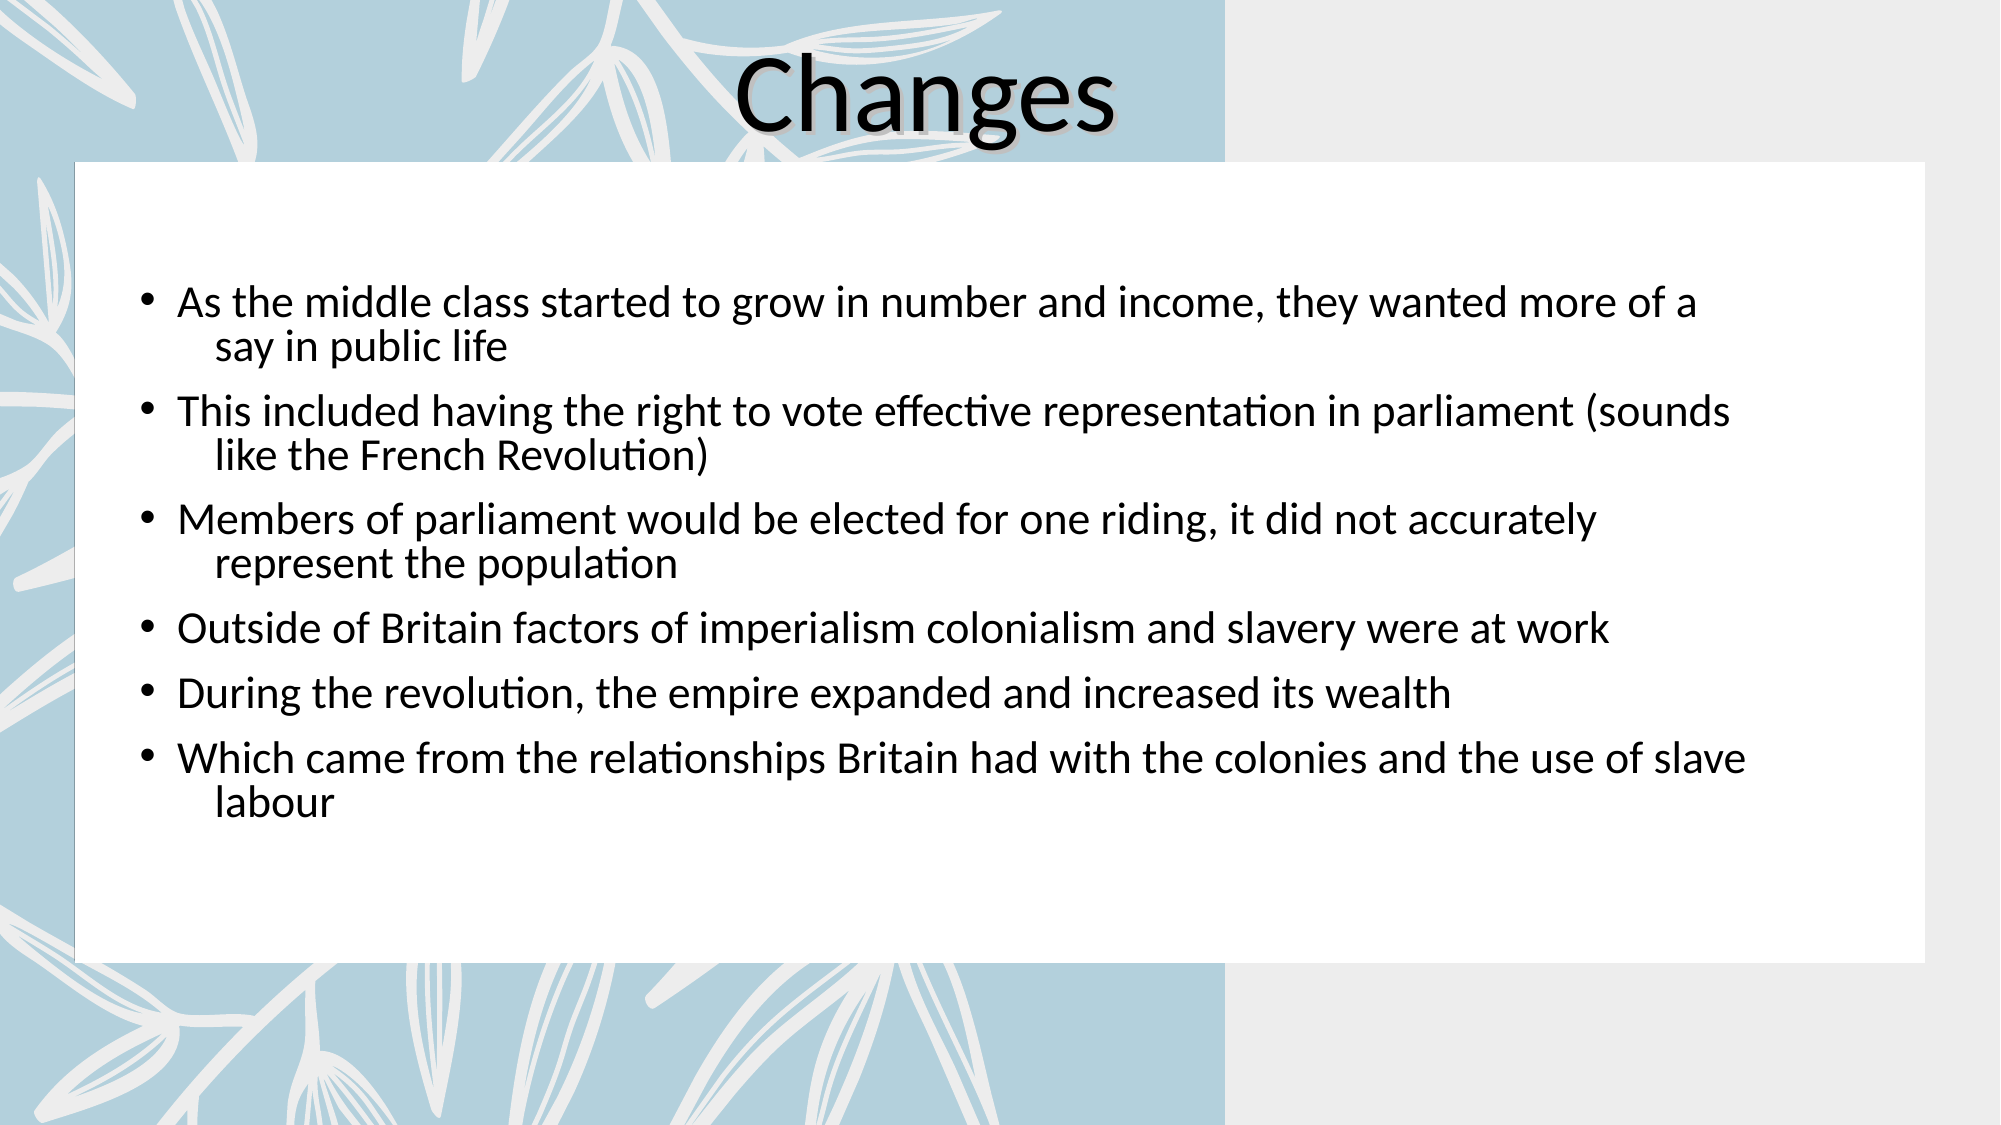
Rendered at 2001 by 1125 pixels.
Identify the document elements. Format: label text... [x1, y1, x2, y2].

text_box [0, 0, 2000, 1125]
text_box Changes [719, 11, 1133, 161]
list As the middle class started to grow in number and income, they wanted more of a say in public life This included having the right to vote effective representation in parliament (sounds like the French Revolution) Members of parliament would be elected for one riding, it did not accurately represent the population Outside of Britain factors of imperialism colonialism and slavery were at work During the revolution, the empire expanded and increased its wealth Which came from the relationships Britain had with the colonies and the use of slave labour [124, 275, 1776, 851]
